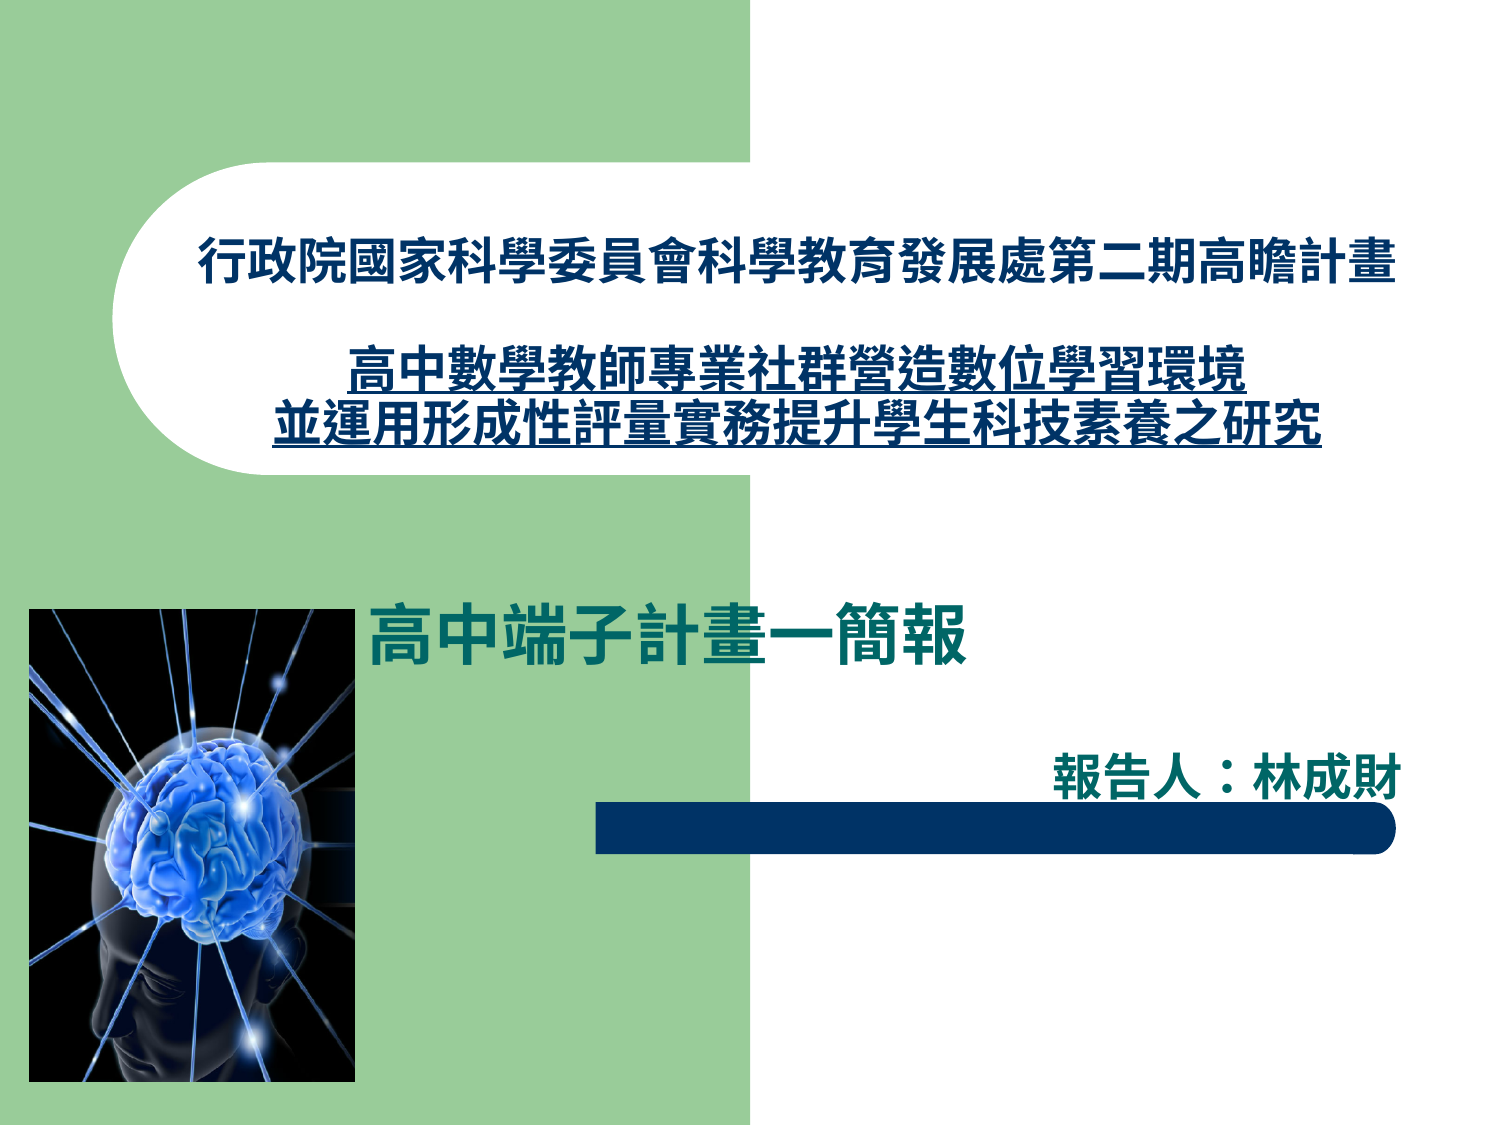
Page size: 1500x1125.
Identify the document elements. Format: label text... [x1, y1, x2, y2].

title 行政院國家科學委員會科學教育發展處第二期高瞻計畫 高中數學教師專業社群營造數位學習環境 並運用形成性評量實務提升學生科技素養之研究 [144, 222, 1450, 465]
subtitle 高中端子計畫一簡報 報告人：林成財 [360, 574, 1411, 894]
picture [29, 609, 355, 1083]
